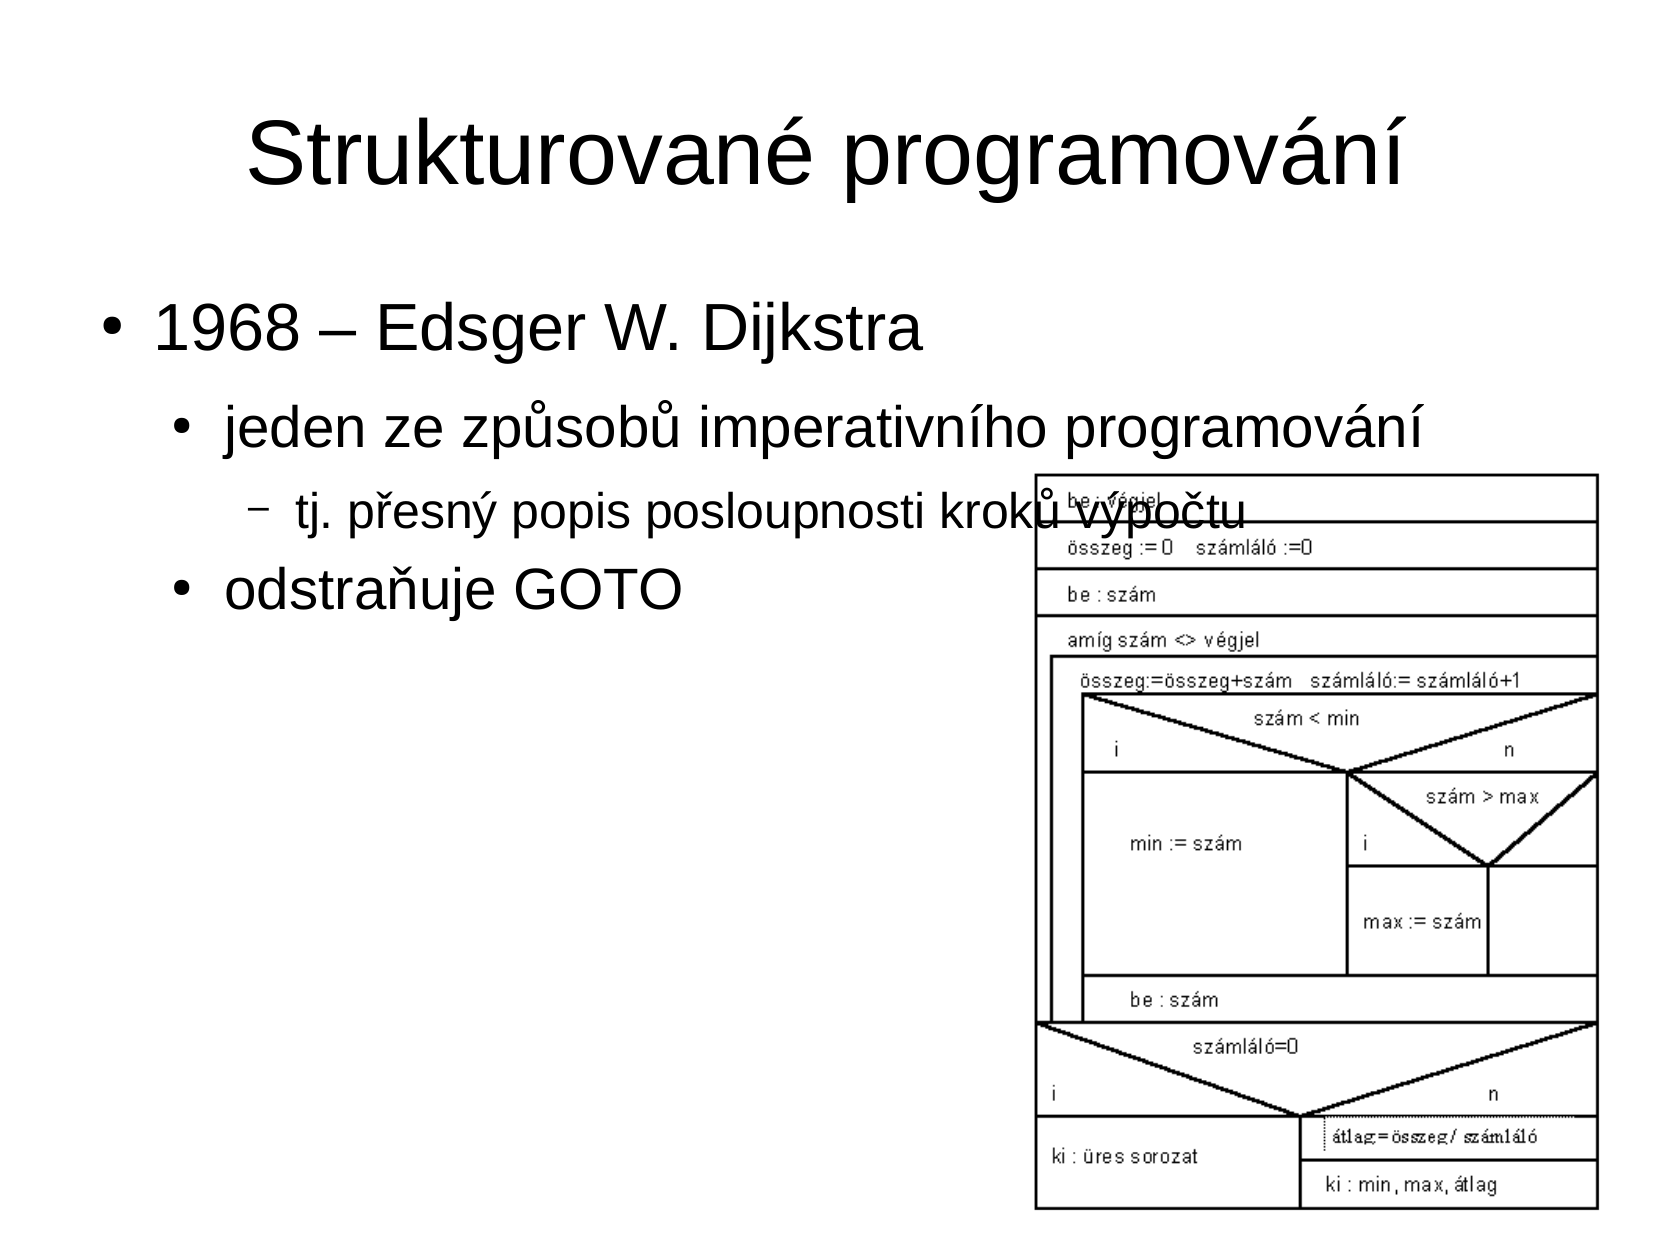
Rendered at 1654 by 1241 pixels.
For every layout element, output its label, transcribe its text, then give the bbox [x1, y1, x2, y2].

title Strukturované programování [82, 49, 1571, 257]
list 1968 – Edsger W. Dijkstra jeden ze způsobů imperativního programování tj. přesný popis posloupnosti kroků výpočtu odstraňuje GOTO [82, 290, 1571, 1109]
picture [1033, 472, 1601, 1212]
